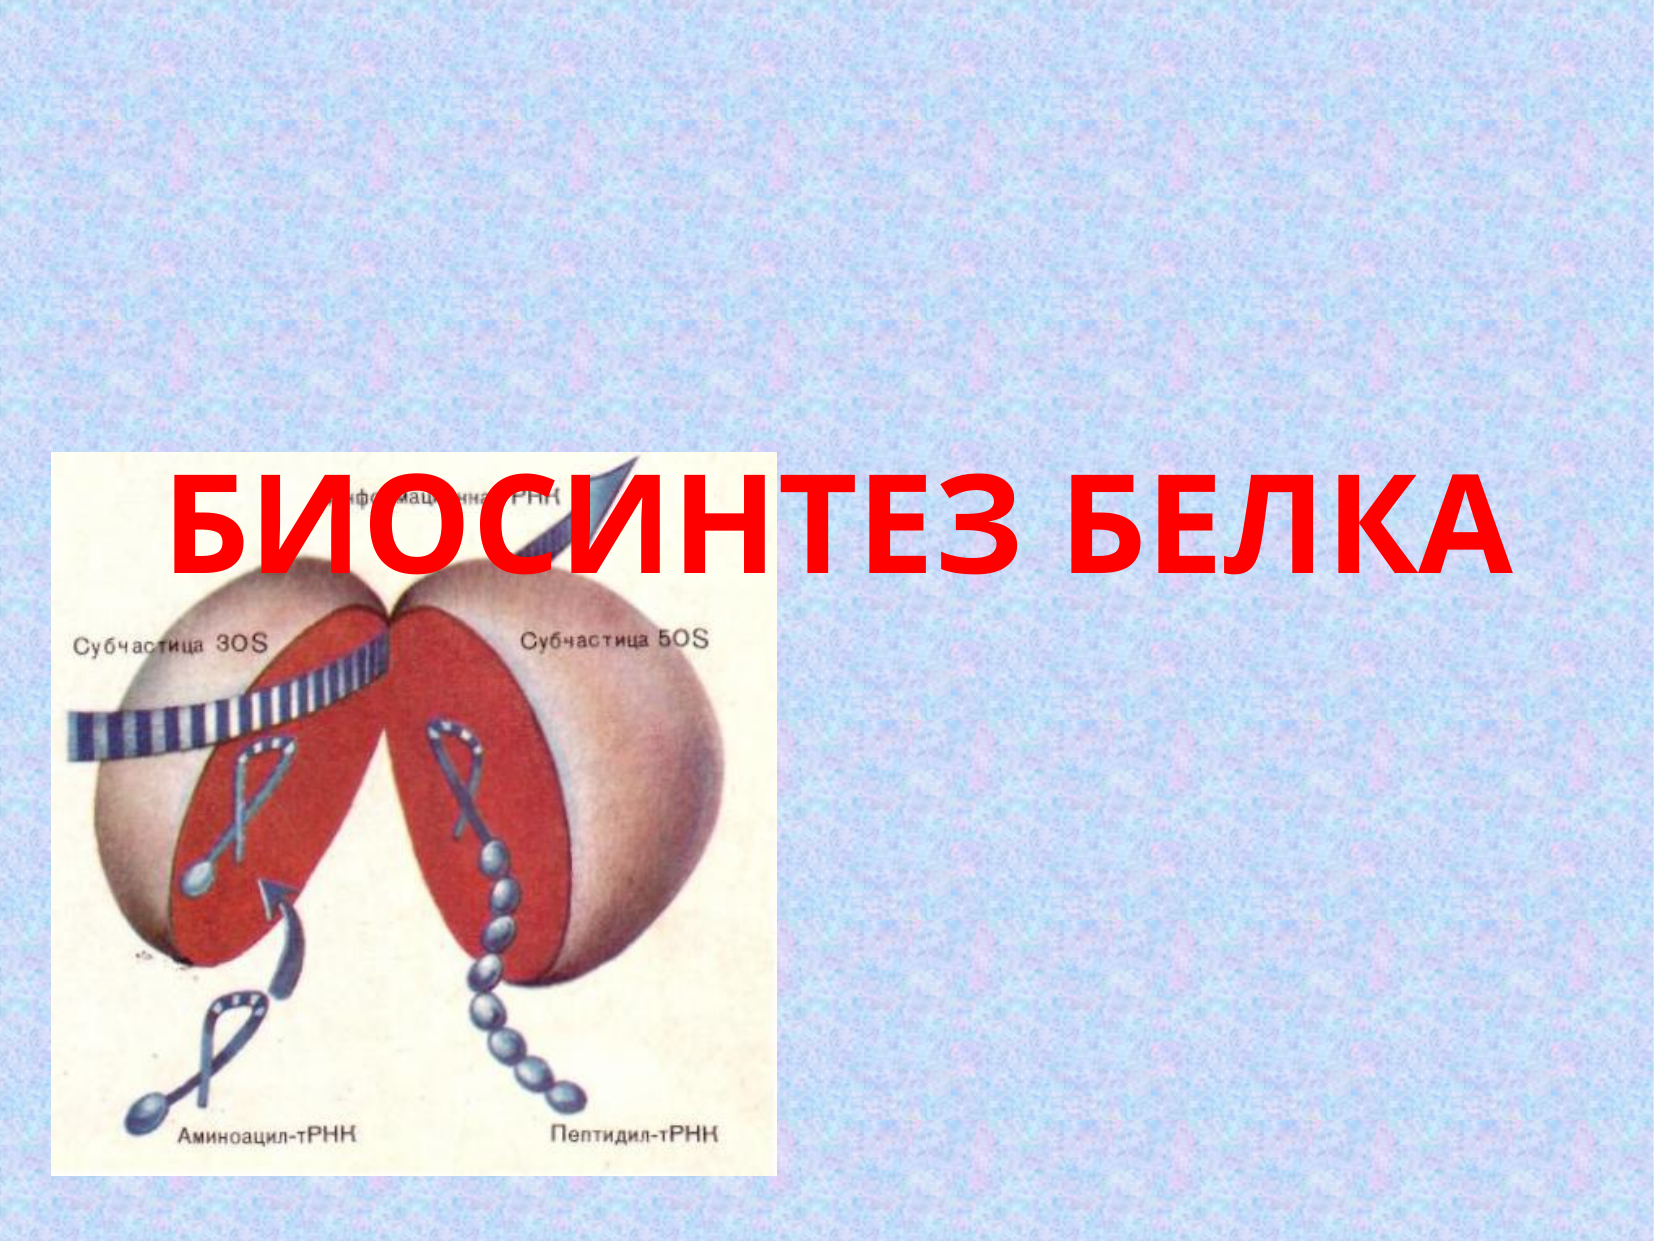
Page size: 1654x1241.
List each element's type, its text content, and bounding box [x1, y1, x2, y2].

subtitle [735, 815, 1551, 1102]
title БИОСИНТЕЗ БЕЛКА [124, 327, 1530, 709]
picture [0, 0, 1654, 1241]
